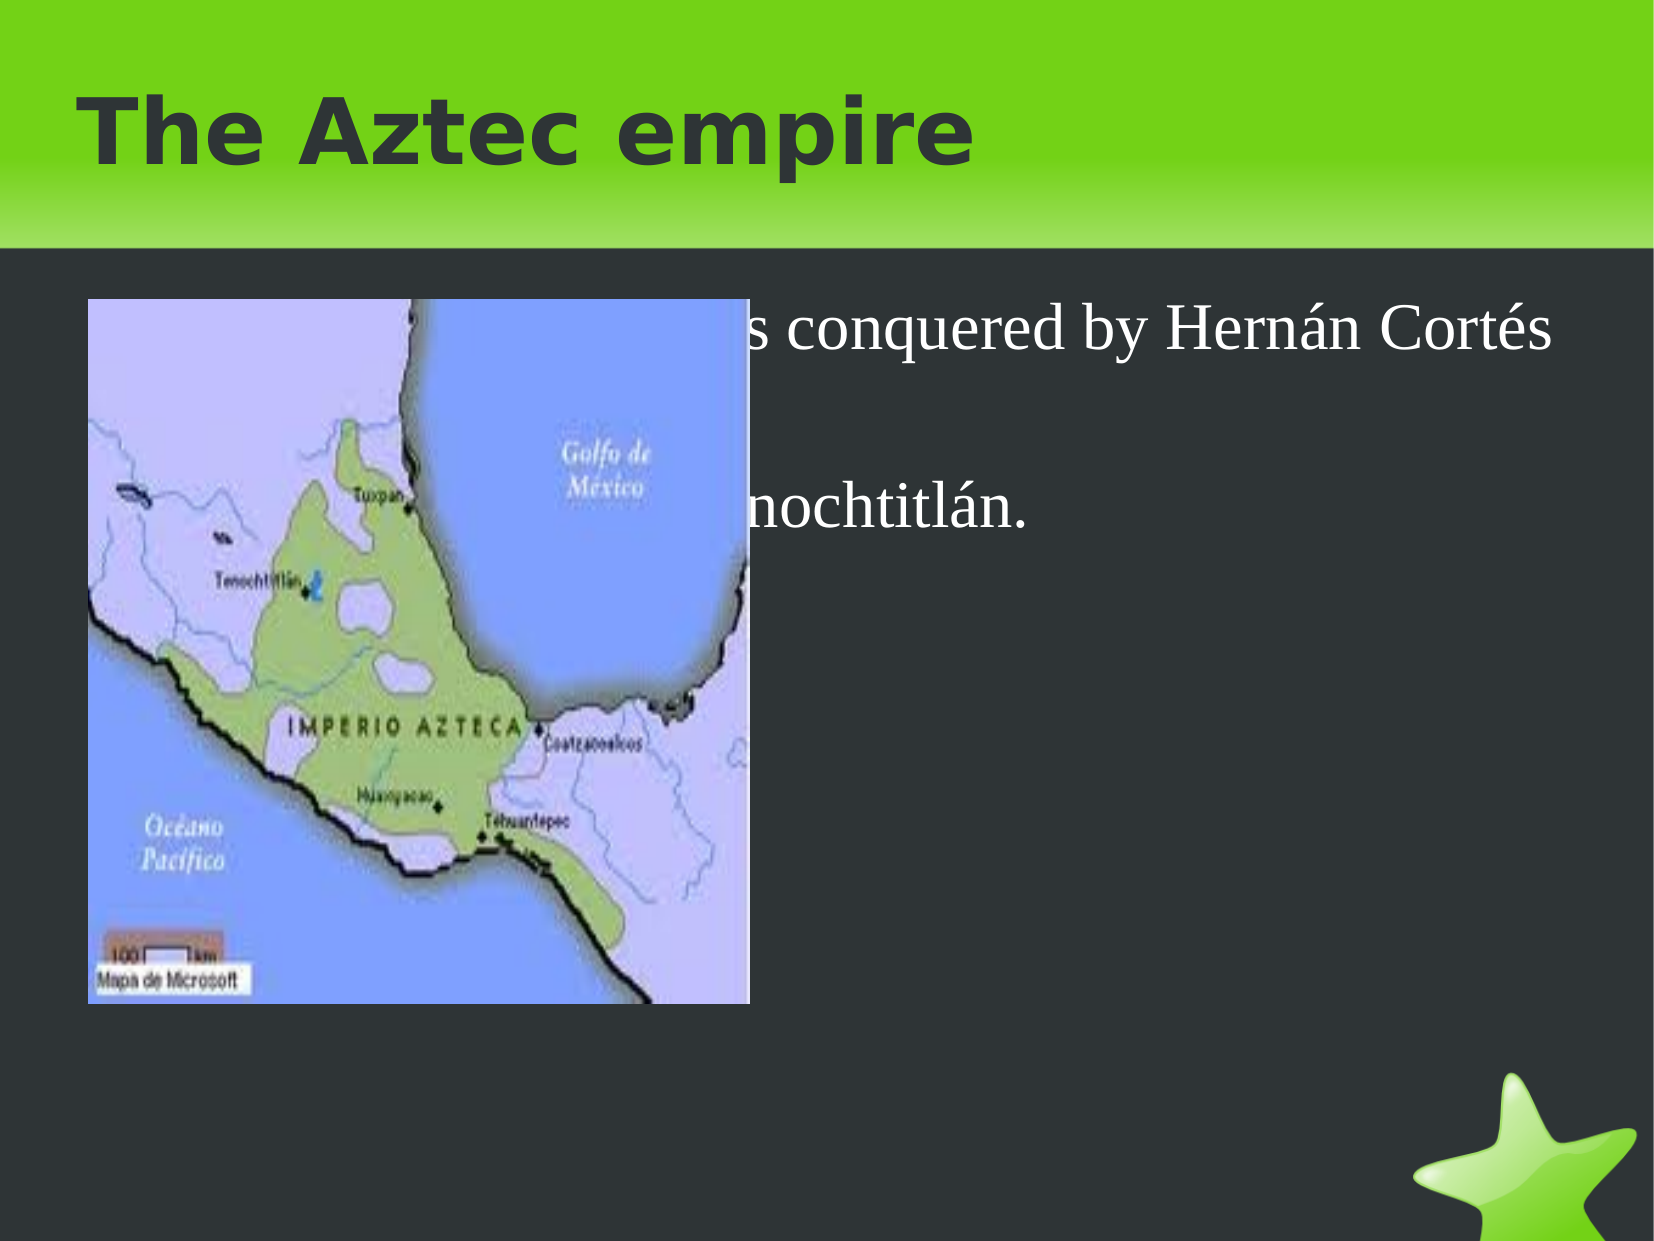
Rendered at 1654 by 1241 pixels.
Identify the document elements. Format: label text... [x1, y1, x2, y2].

list The Aztec empire was conquered by Hernán Cortés in 1520. The capital was in Tenochtitlán. [845, 290, 1572, 1094]
title The Aztec empire [76, 36, 1565, 229]
picture [0, 0, 1654, 1241]
